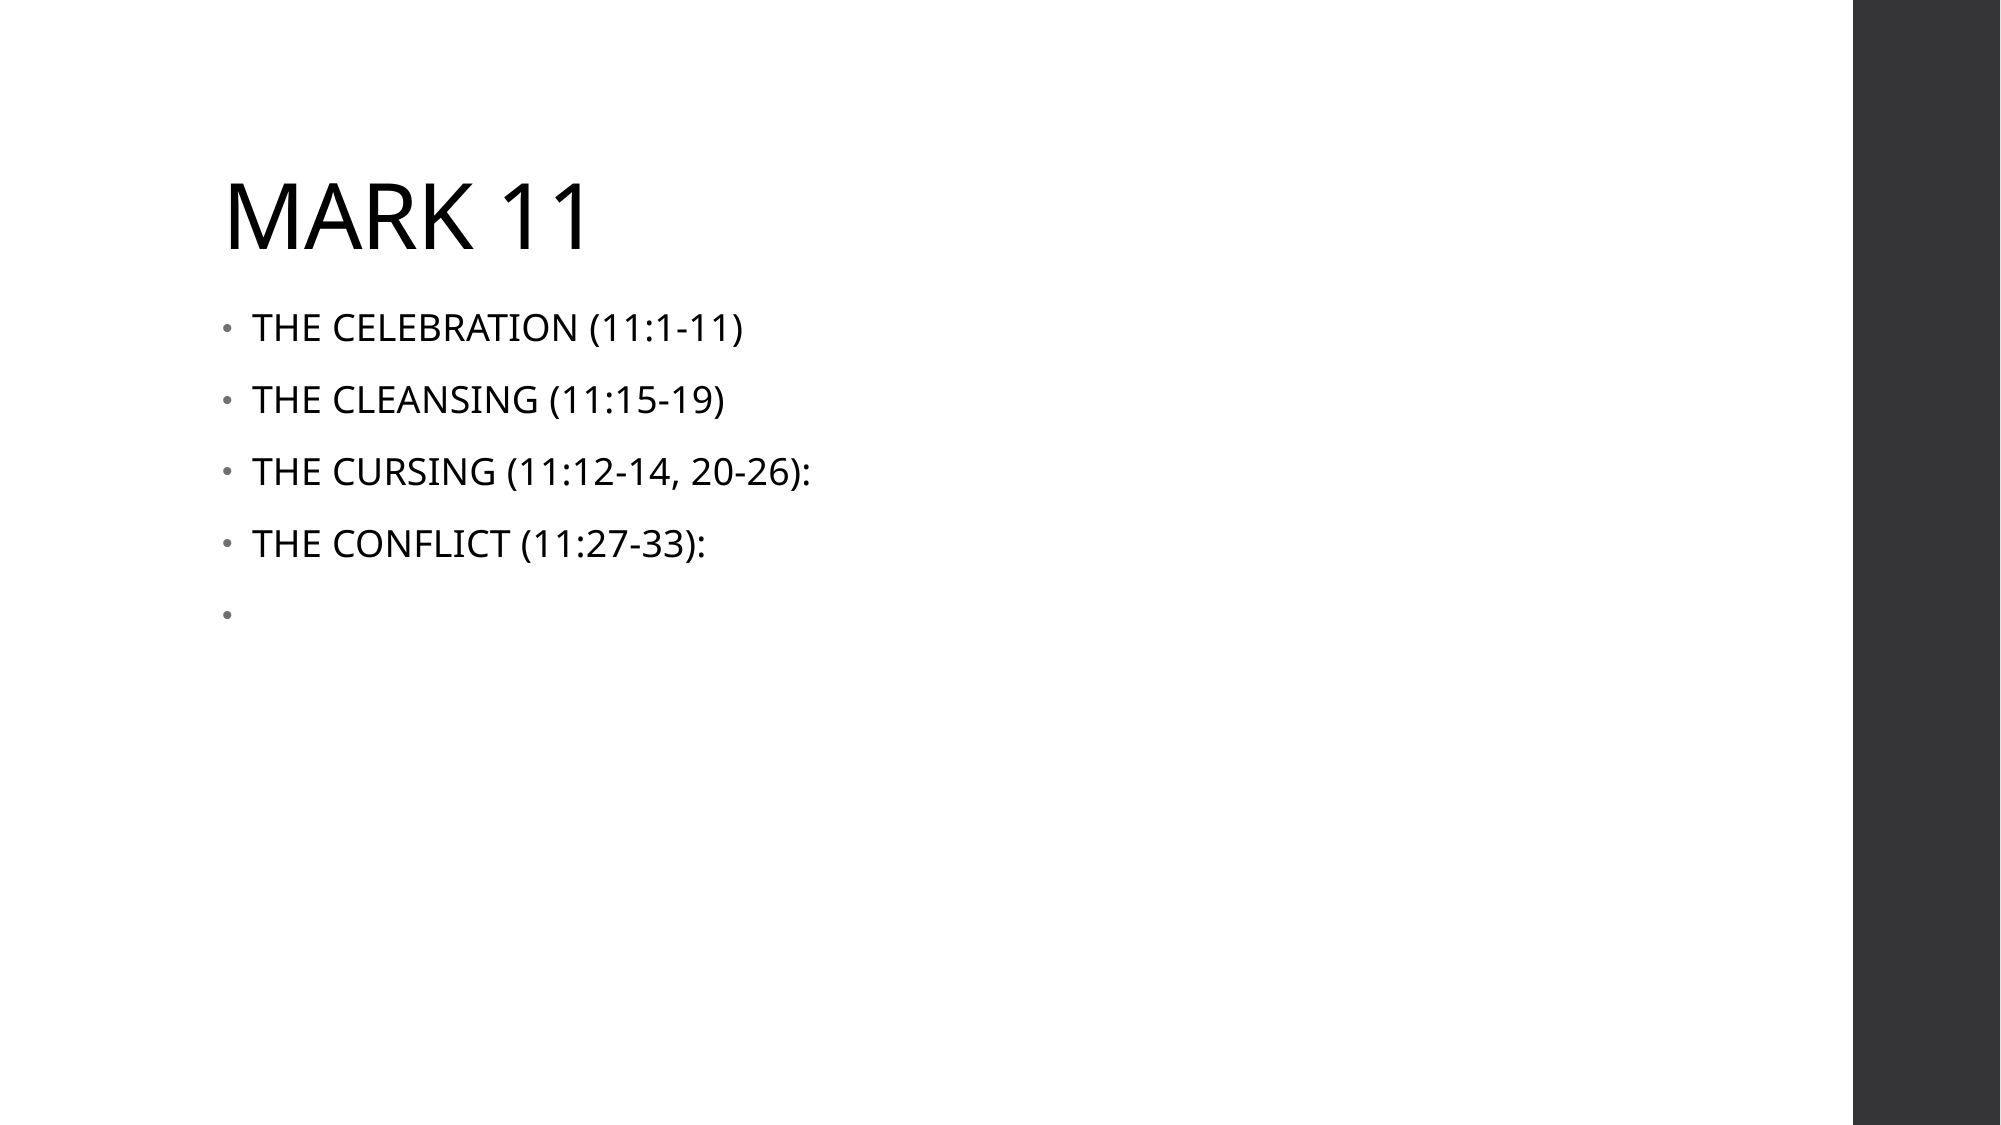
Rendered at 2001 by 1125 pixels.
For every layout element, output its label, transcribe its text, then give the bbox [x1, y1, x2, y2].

title MARK 11 [206, 60, 1797, 278]
list THE CELEBRATION (11:1-11) THE CLEANSING (11:15-19) THE CURSING (11:12-14, 20-26): THE CONFLICT (11:27-33): [206, 299, 1617, 1014]
